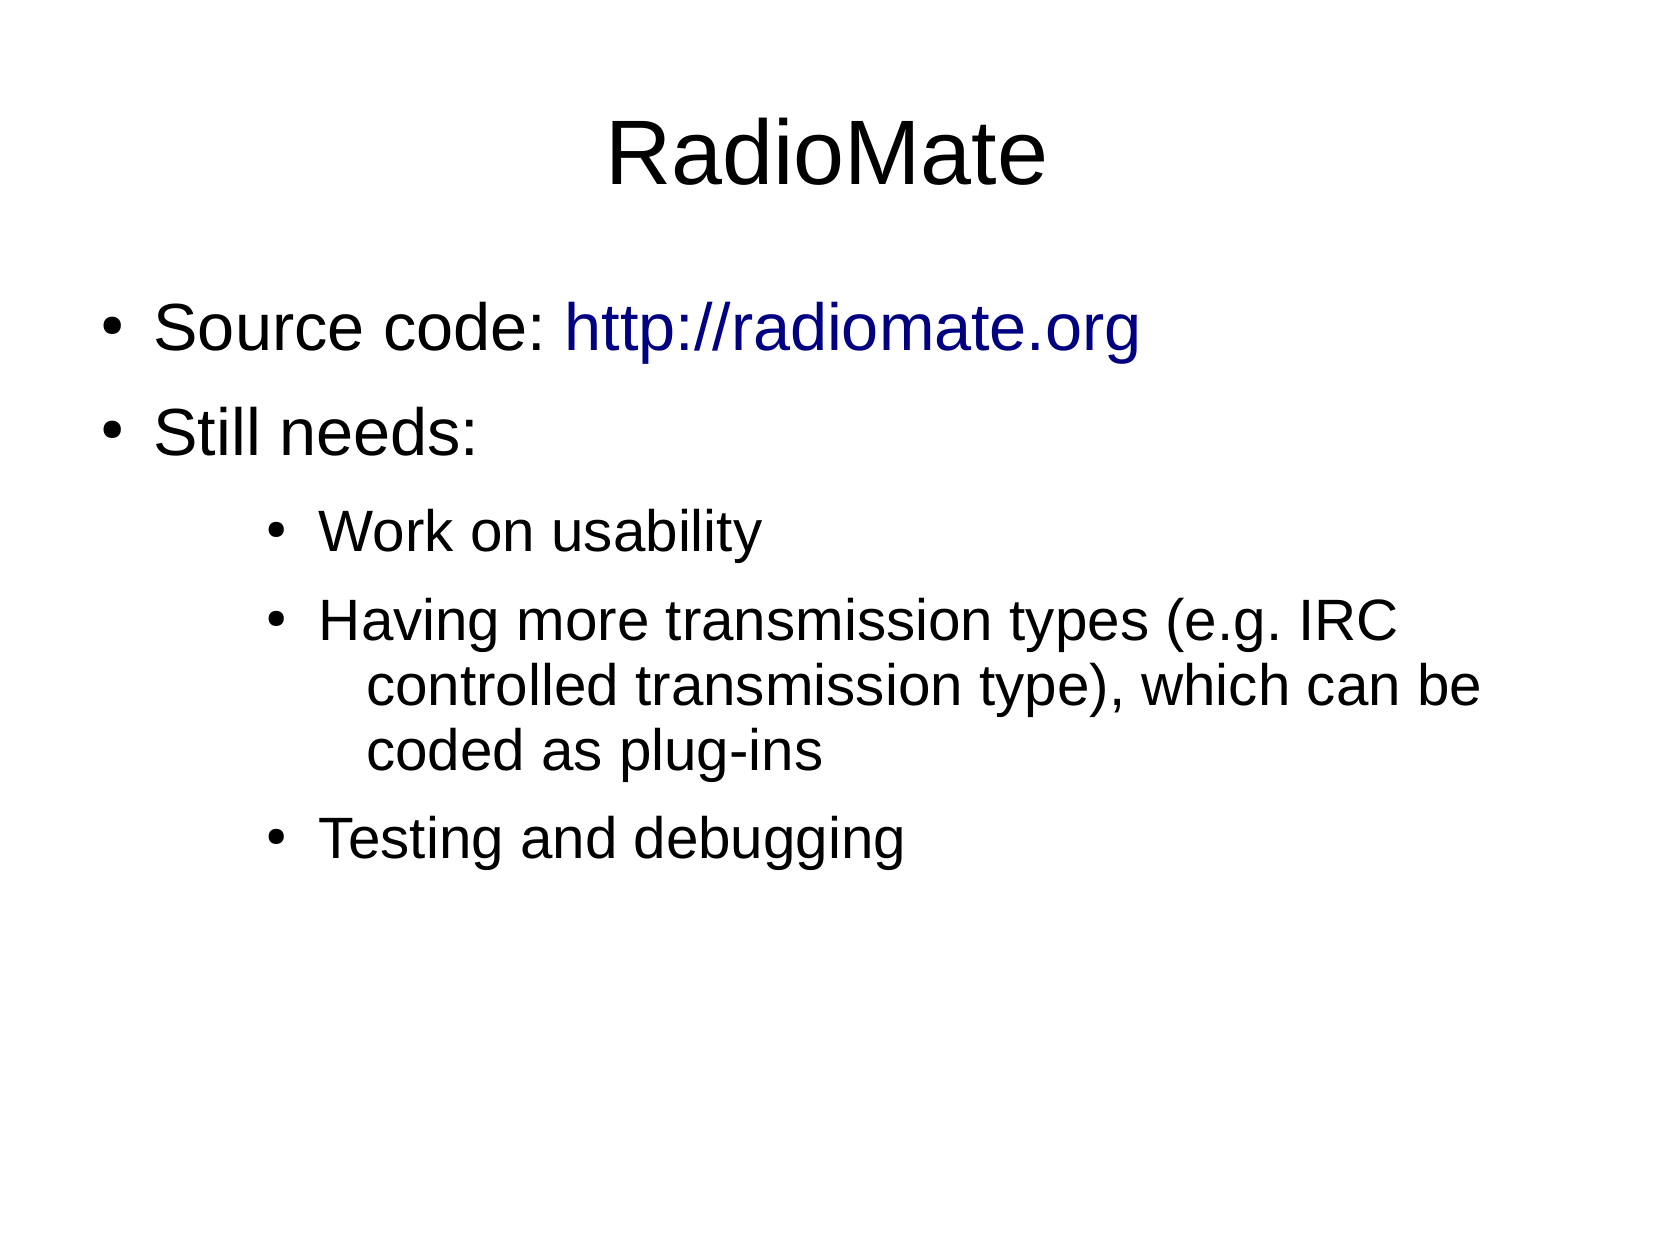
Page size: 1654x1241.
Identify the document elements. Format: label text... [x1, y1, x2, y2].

title RadioMate [82, 49, 1571, 257]
list Source code: http://radiomate.org Still needs: Work on usability Having more transmission types (e.g. IRC controlled transmission type), which can be coded as plug-ins Testing and debugging [82, 290, 1571, 1109]
